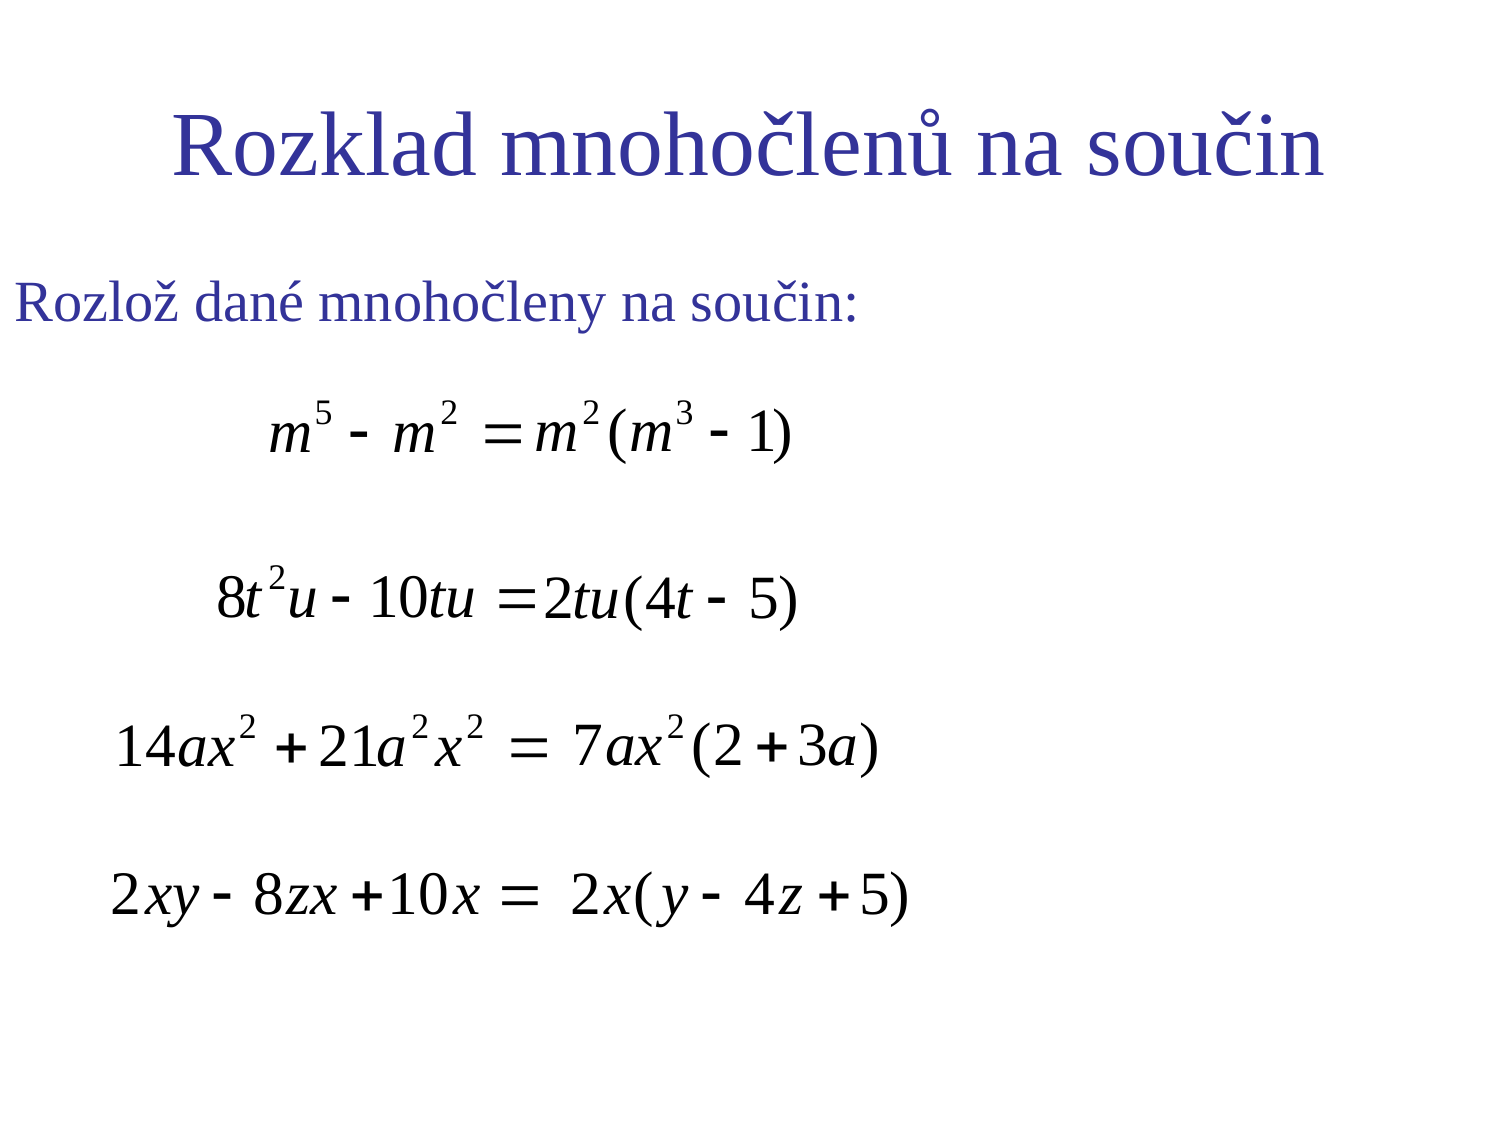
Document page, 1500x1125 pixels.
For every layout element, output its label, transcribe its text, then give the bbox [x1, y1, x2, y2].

chart [101, 858, 538, 941]
text_box Rozlož dané mnohočleny na součin: [0, 255, 1500, 341]
chart [111, 699, 548, 782]
text_box Rozklad mnohočlenů na součin [75, 45, 1426, 233]
chart [209, 550, 811, 645]
chart [564, 699, 892, 792]
chart [560, 857, 920, 940]
chart [258, 385, 803, 478]
